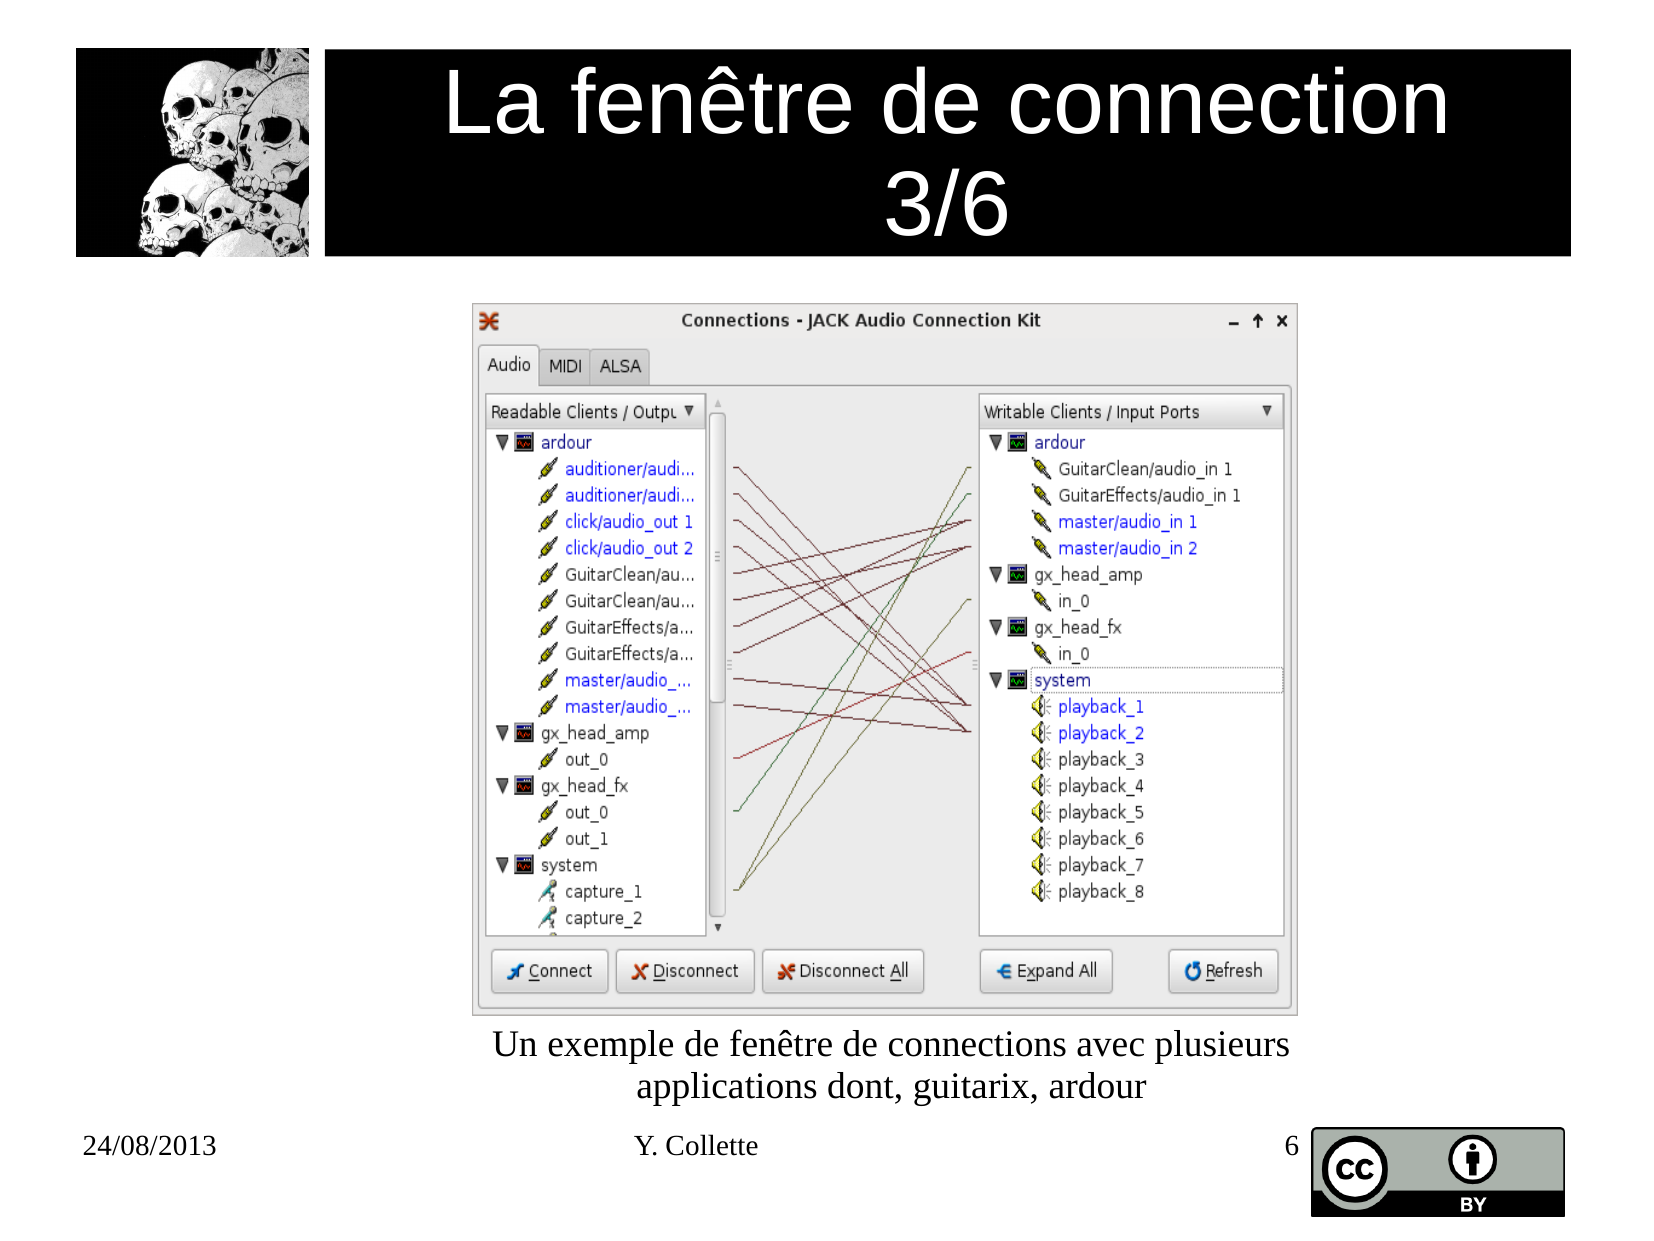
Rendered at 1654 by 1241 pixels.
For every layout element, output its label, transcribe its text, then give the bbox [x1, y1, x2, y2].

picture [1311, 1127, 1565, 1217]
picture [472, 303, 1298, 1015]
picture [76, 48, 309, 257]
text_box Un exemple de fenêtre de connections avec plusieurs applications dont, guitarix, ardour [437, 1015, 1347, 1114]
title La fenêtre de connection 3/6 [324, 49, 1571, 257]
